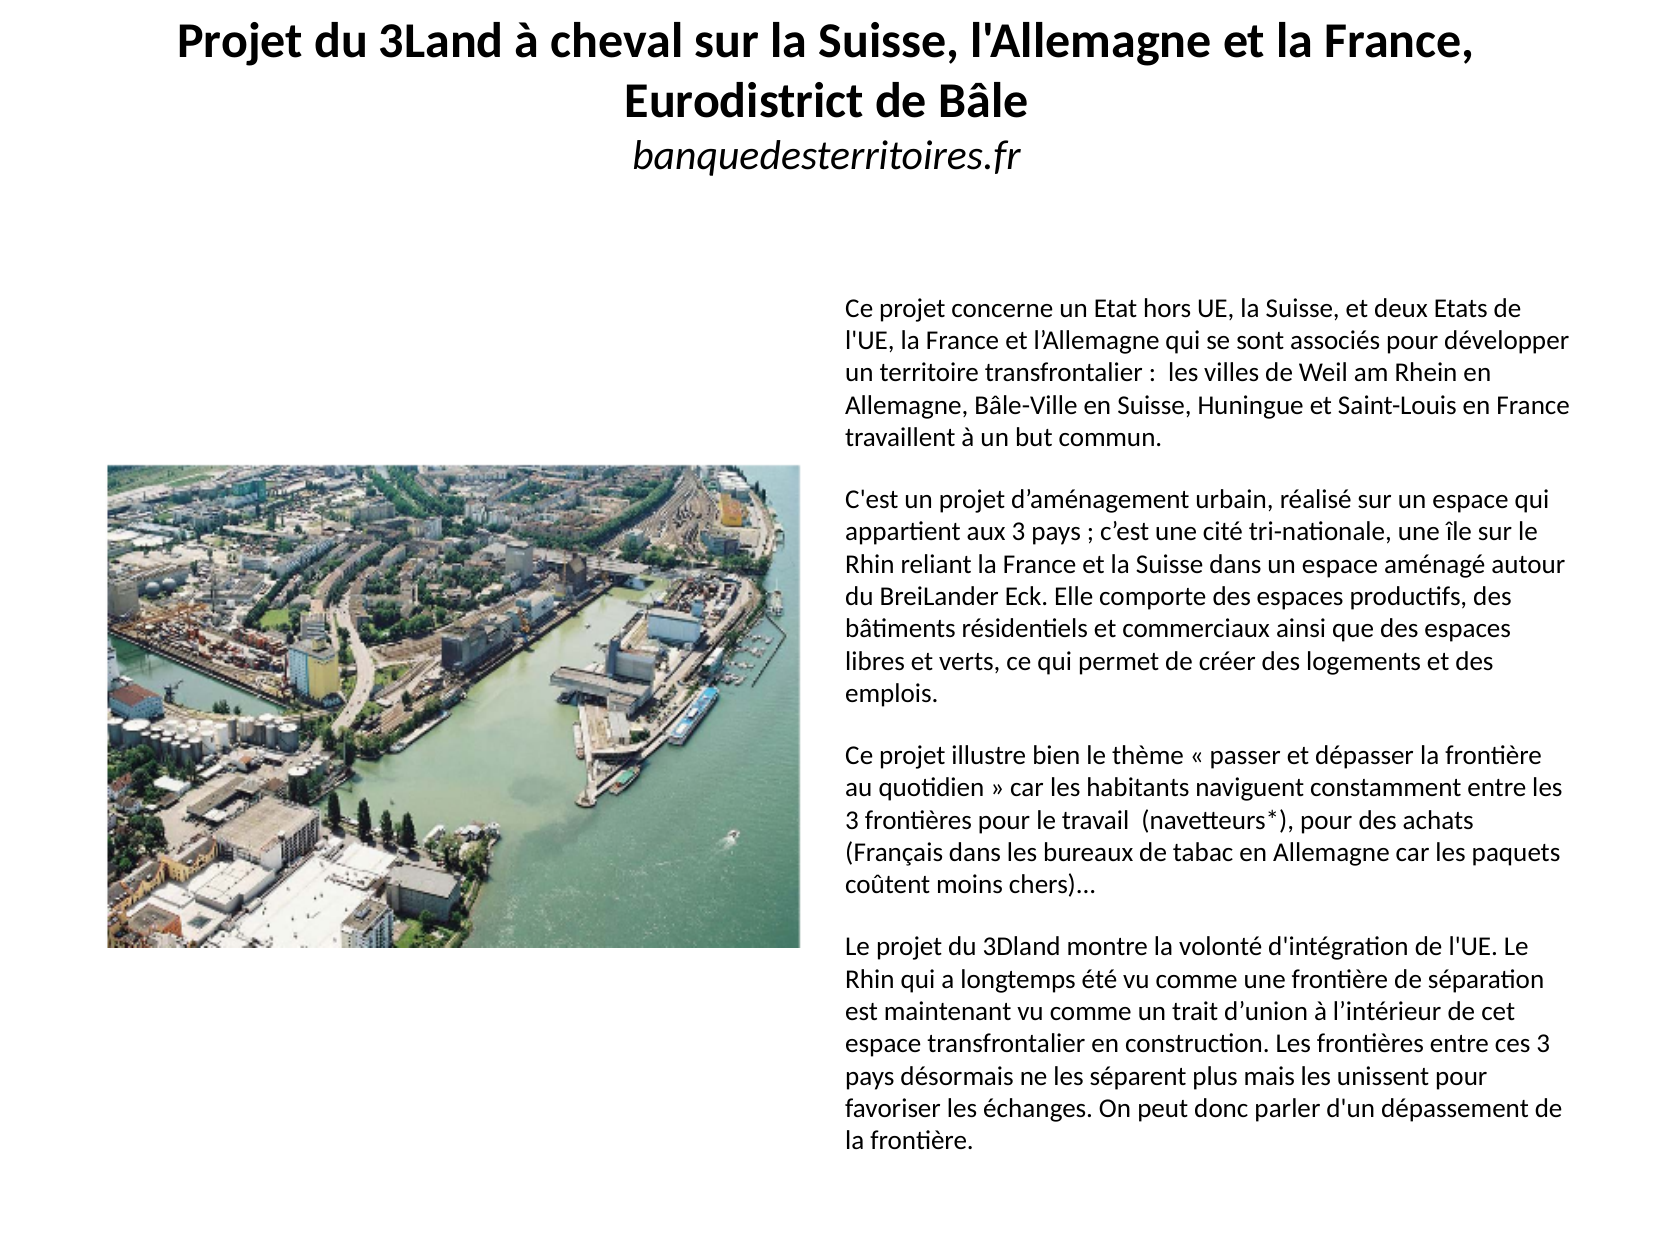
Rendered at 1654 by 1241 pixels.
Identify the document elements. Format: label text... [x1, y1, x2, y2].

title Projet du 3Land à cheval sur la Suisse, l'Allemagne et la France, Eurodistrict de Bâle banquedesterritoires.fr [82, 5, 1571, 301]
picture [82, 450, 809, 949]
list Ce projet concerne un Etat hors UE, la Suisse, et deux Etats de l'UE, la France et l’Allemagne qui se sont associés pour développer un territoire transfrontalier : les villes de Weil am Rhein en Allemagne, Bâle-Ville en Suisse, Huningue et Saint-Louis en France travaillent à un but commun. C'est un projet d’aménagement urbain, réalisé sur un espace qui appartient aux 3 pays ; c’est une cité tri-nationale, une île sur le Rhin reliant la France et la Suisse dans un espace aménagé autour du BreiLander Eck. Elle comporte des espaces productifs, des bâtiments résidentiels et commerciaux ainsi que des espaces libres et verts, ce qui permet de créer des logements et des emplois. Ce projet illustre bien le thème « passer et dépasser la frontière au quotidien » car les habitants naviguent constamment entre les 3 frontières pour le travail (navetteurs*), pour des achats (Français dans les bureaux de tabac en Allemagne car les paquets coûtent moins chers)... Le projet du 3Dland montre la volonté d'intégration de l'UE. Le Rhin qui a longtemps été vu comme une frontière de séparation est maintenant vu comme un trait d’union à l’intérieur de cet espace transfrontalier en construction. Les frontières entre ces 3 pays désormais ne les séparent plus mais les unissent pour favoriser les échanges. On peut donc parler d'un dépassement de la frontière. [845, 290, 1572, 1171]
